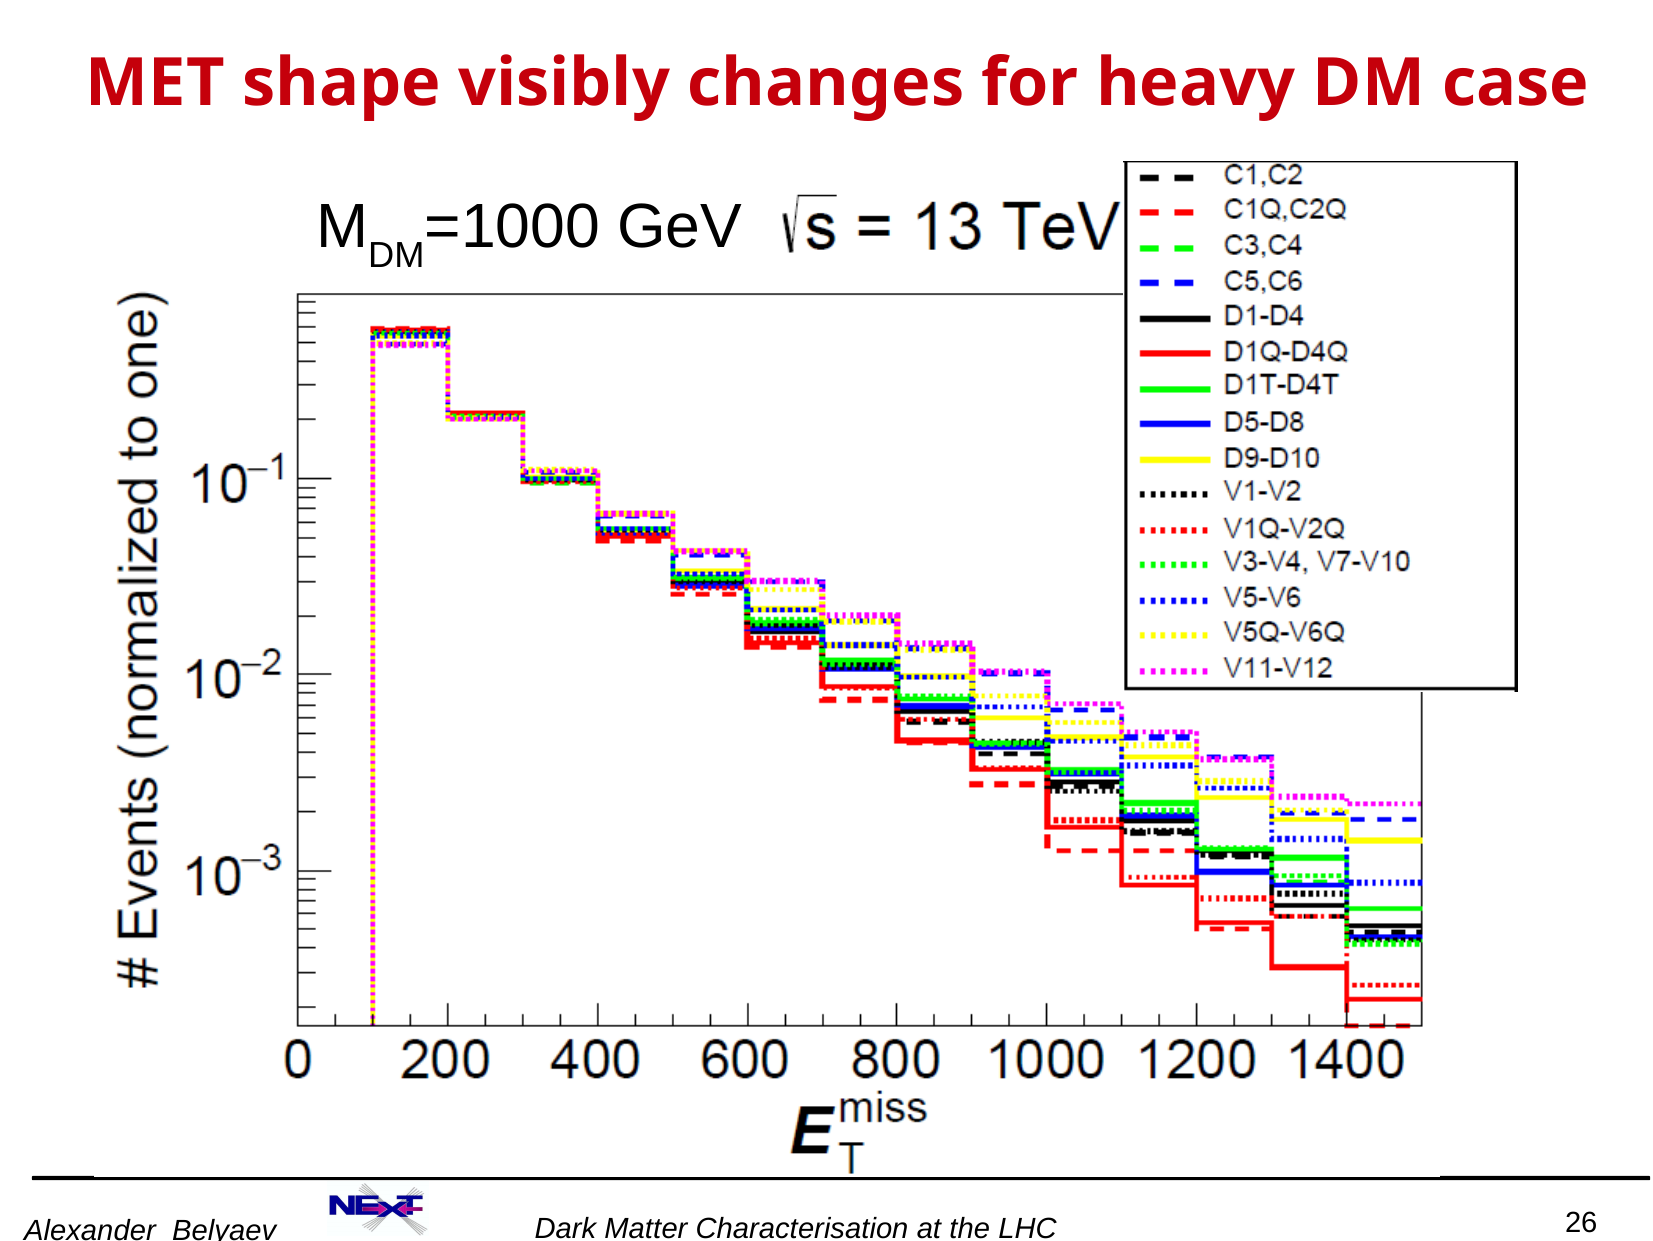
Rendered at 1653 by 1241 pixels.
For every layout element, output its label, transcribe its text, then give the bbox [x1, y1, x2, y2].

title MET shape visibly changes for heavy DM case [0, 23, 1653, 136]
picture [327, 1181, 429, 1236]
picture [94, 161, 1518, 1177]
text_box MDM=1000 GeV [301, 177, 758, 283]
